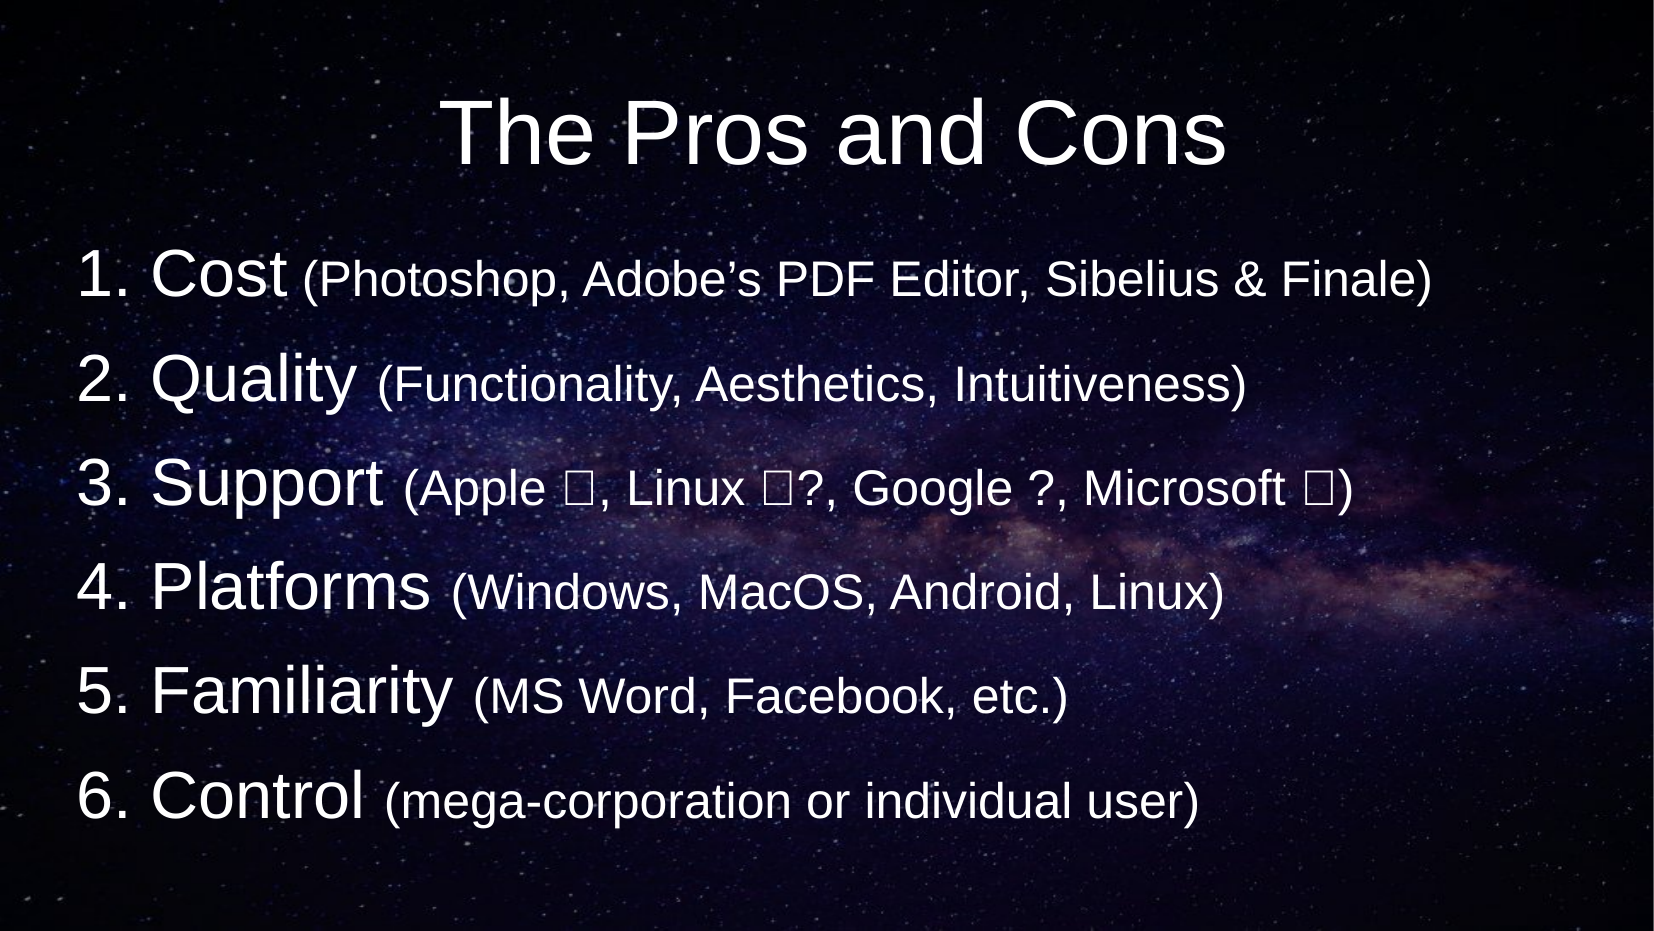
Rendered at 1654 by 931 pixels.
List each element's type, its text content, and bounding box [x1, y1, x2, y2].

title The Pros and Cons [90, 55, 1579, 211]
list Cost (Photoshop, Adobe’s PDF Editor, Sibelius & Finale) Quality (Functionality, Aesthetics, Intuitiveness) Support (Apple ✅, Linux ✅?, Google ?, Microsoft ❌) Platforms (Windows, MacOS, Android, Linux) Familiarity (MS Word, Facebook, etc.) Control (mega-corporation or individual user) [59, 236, 1595, 886]
picture [0, 0, 1654, 931]
